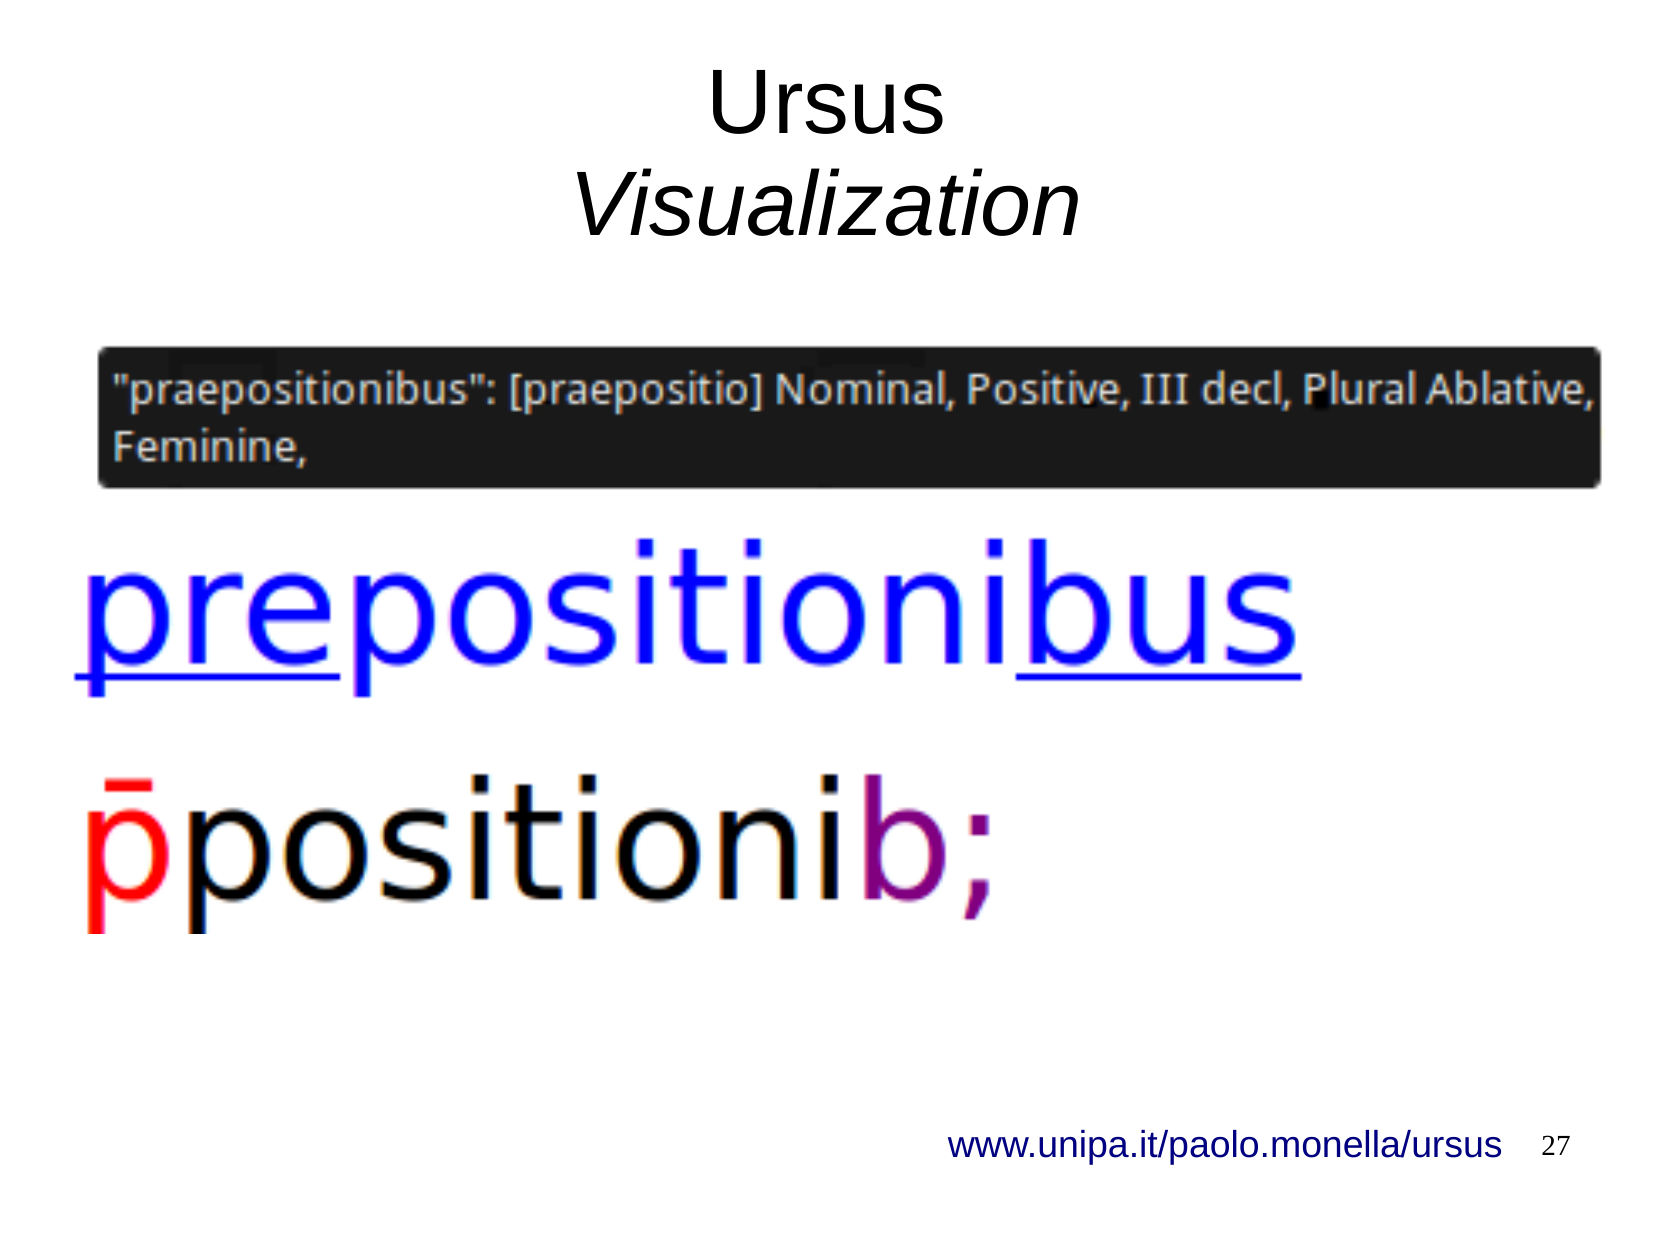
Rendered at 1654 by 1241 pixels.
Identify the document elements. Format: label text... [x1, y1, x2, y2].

title Ursus Visualization [82, 49, 1571, 257]
text_box www.unipa.it/paolo.monella/ursus [933, 1116, 1548, 1216]
picture [59, 311, 1612, 934]
